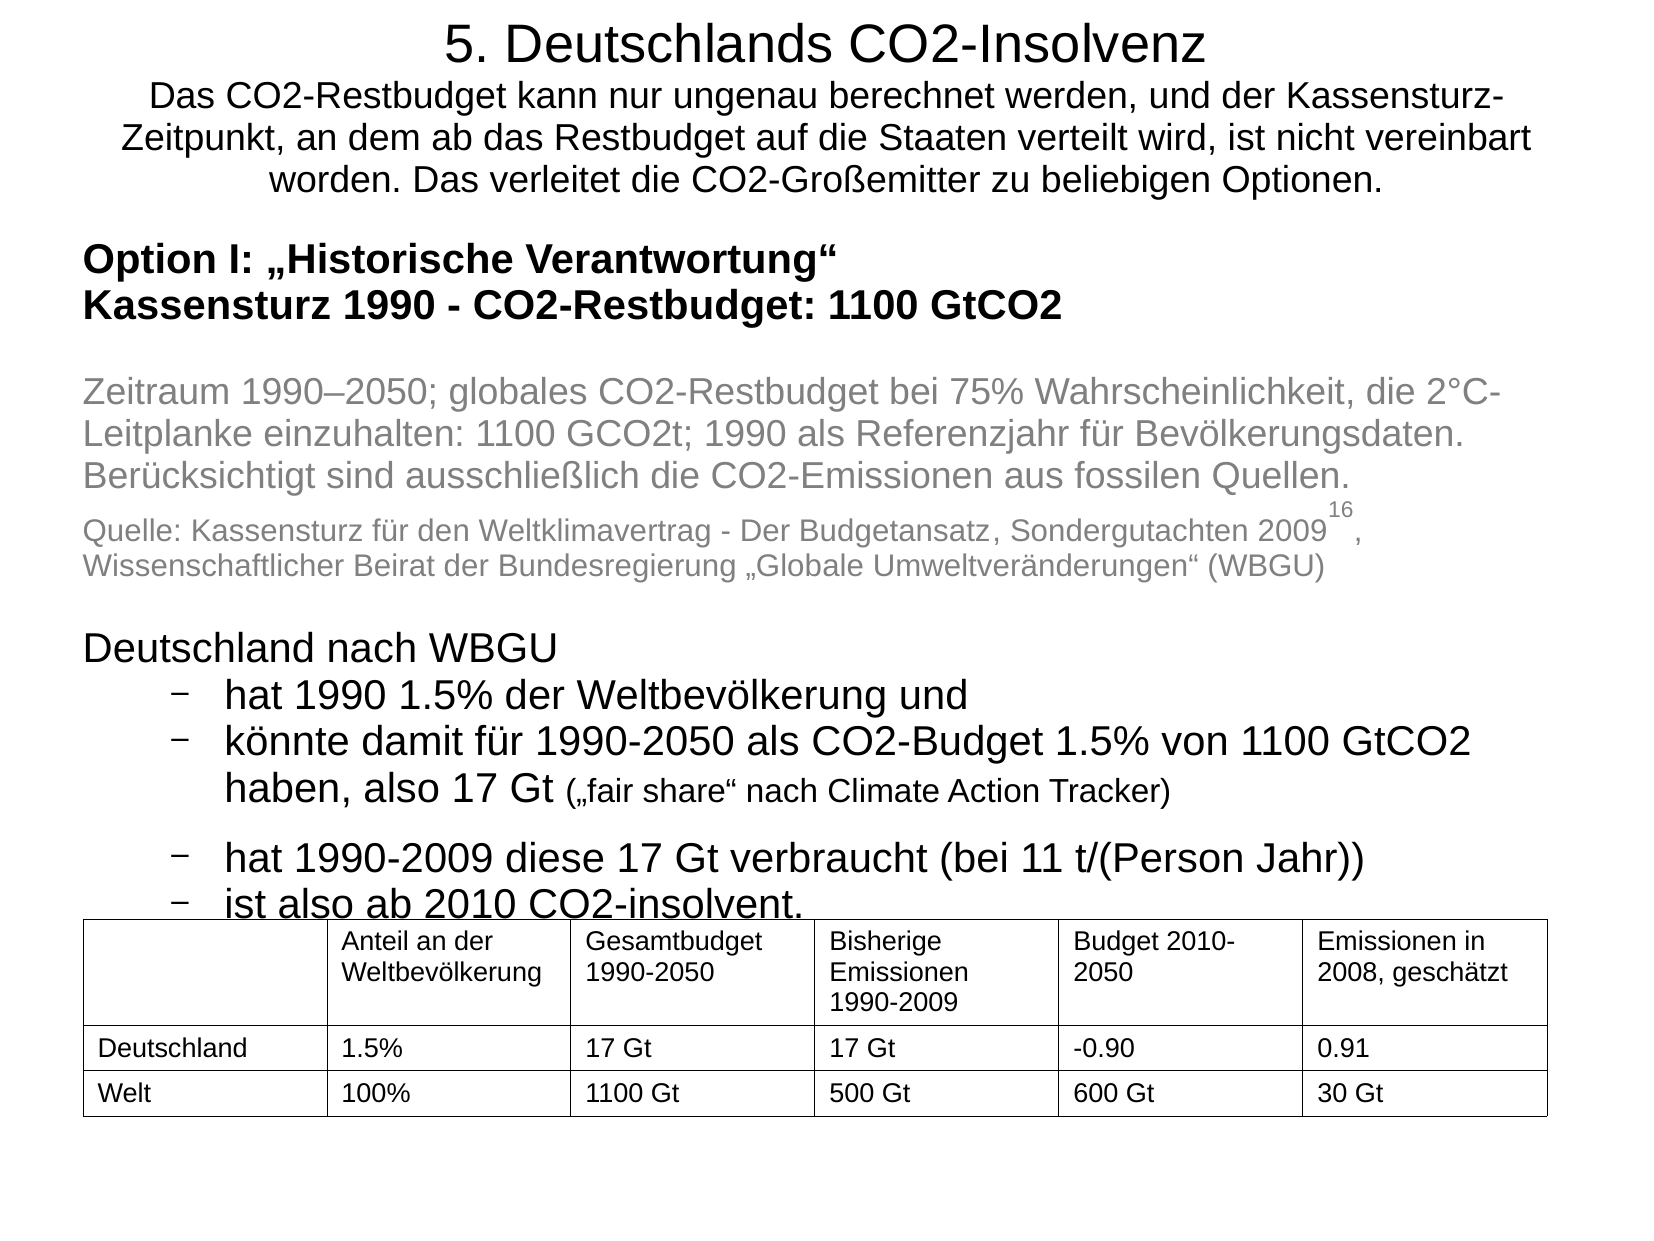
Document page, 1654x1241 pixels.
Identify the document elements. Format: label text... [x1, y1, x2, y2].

table_cell 1100 Gt [571, 1071, 814, 1116]
table_cell 500 Gt [815, 1071, 1058, 1116]
table_cell -0.90 [1059, 1026, 1302, 1070]
table_cell 1.5% [328, 1026, 570, 1070]
table_header Anteil an der Weltbevölkerung [328, 920, 570, 1025]
table_cell 17 Gt [571, 1026, 814, 1070]
table_cell Deutschland [84, 1026, 327, 1070]
title 5. Deutschlands CO2-Insolvenz Das CO2-Restbudget kann nur ungenau berechnet werden, und der Kassensturz-Zeitpunkt, an dem ab das Restbudget auf die Staaten verteilt wird, ist nicht vereinbart worden. Das verleitet die CO2-Großemitter zu beliebigen Optionen. [82, 13, 1571, 222]
table_cell 30 Gt [1303, 1071, 1547, 1116]
table_header [84, 920, 327, 1025]
table_header Emissionen in 2008, geschätzt [1303, 920, 1547, 1025]
table_cell Welt [84, 1071, 327, 1116]
list Option I: „Historische Verantwortung“ Kassensturz 1990 - CO2-Restbudget: 1100 GtCO2 Zeitraum 1990–2050; globales CO2-Restbudget bei 75% Wahrscheinlichkeit, die 2°C-Leitplanke einzuhalten: 1100 GCO2t; 1990 als Referenzjahr für Bevölkerungsdaten. Berücksichtigt sind ausschließlich die CO2-Emissionen aus fossilen Quellen. Quelle: Kassensturz für den Weltklimavertrag - Der Budgetansatz, Sondergutachten 200916, Wissenschaftlicher Beirat der Bundesregierung „Globale Umweltveränderungen“ (WBGU) Deutschland nach WBGU hat 1990 1.5% der Weltbevölkerung und könnte damit für 1990-2050 als CO2-Budget 1.5% von 1100 GtCO2 haben, also 17 Gt („fair share“ nach Climate Action Tracker) hat 1990-2009 diese 17 Gt verbraucht (bei 11 t/(Person Jahr)) ist also ab 2010 CO2-insolvent. [82, 235, 1571, 896]
table_cell 0.91 [1303, 1026, 1547, 1070]
table_cell 17 Gt [815, 1026, 1058, 1070]
table_header Gesamtbudget 1990-2050 [571, 920, 814, 1025]
table_cell 100% [328, 1071, 570, 1116]
table_header Bisherige Emissionen 1990-2009 [815, 920, 1058, 1025]
table_header Budget 2010-2050 [1059, 920, 1302, 1025]
table_cell 600 Gt [1059, 1071, 1302, 1116]
